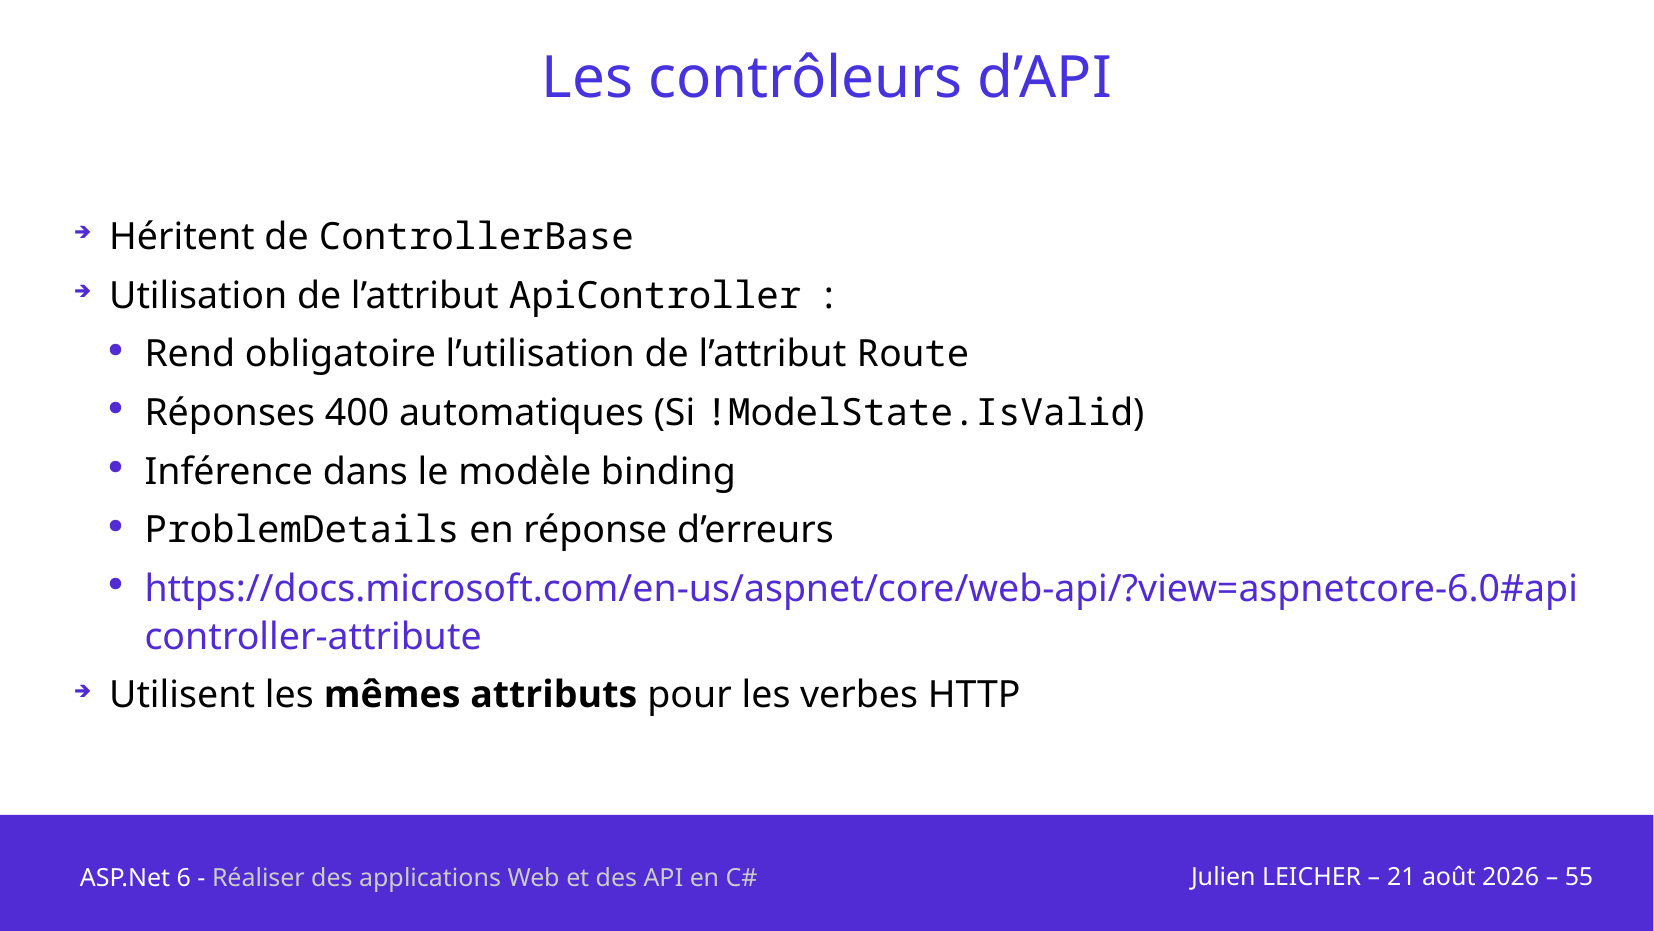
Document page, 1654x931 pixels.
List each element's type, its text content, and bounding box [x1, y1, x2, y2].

text_box Héritent de ControllerBase Utilisation de l’attribut ApiController : Rend obligatoire l’utilisation de l’attribut Route Réponses 400 automatiques (Si !ModelState.IsValid) Inférence dans le modèle binding ProblemDetails en réponse d’erreurs https://docs.microsoft.com/en-us/aspnet/core/web-api/?view=aspnetcore-6.0#apicontroller-attribute Utilisent les mêmes attributs pour les verbes HTTP [59, 194, 1595, 678]
text_box Julien LEICHER – 28 févr. 2022 – <numéro> [0, 814, 1654, 931]
text_box Les contrôleurs d’API [0, 27, 1654, 113]
text_box ASP.Net 6 - Réaliser des applications Web et des API en C# [64, 852, 798, 898]
